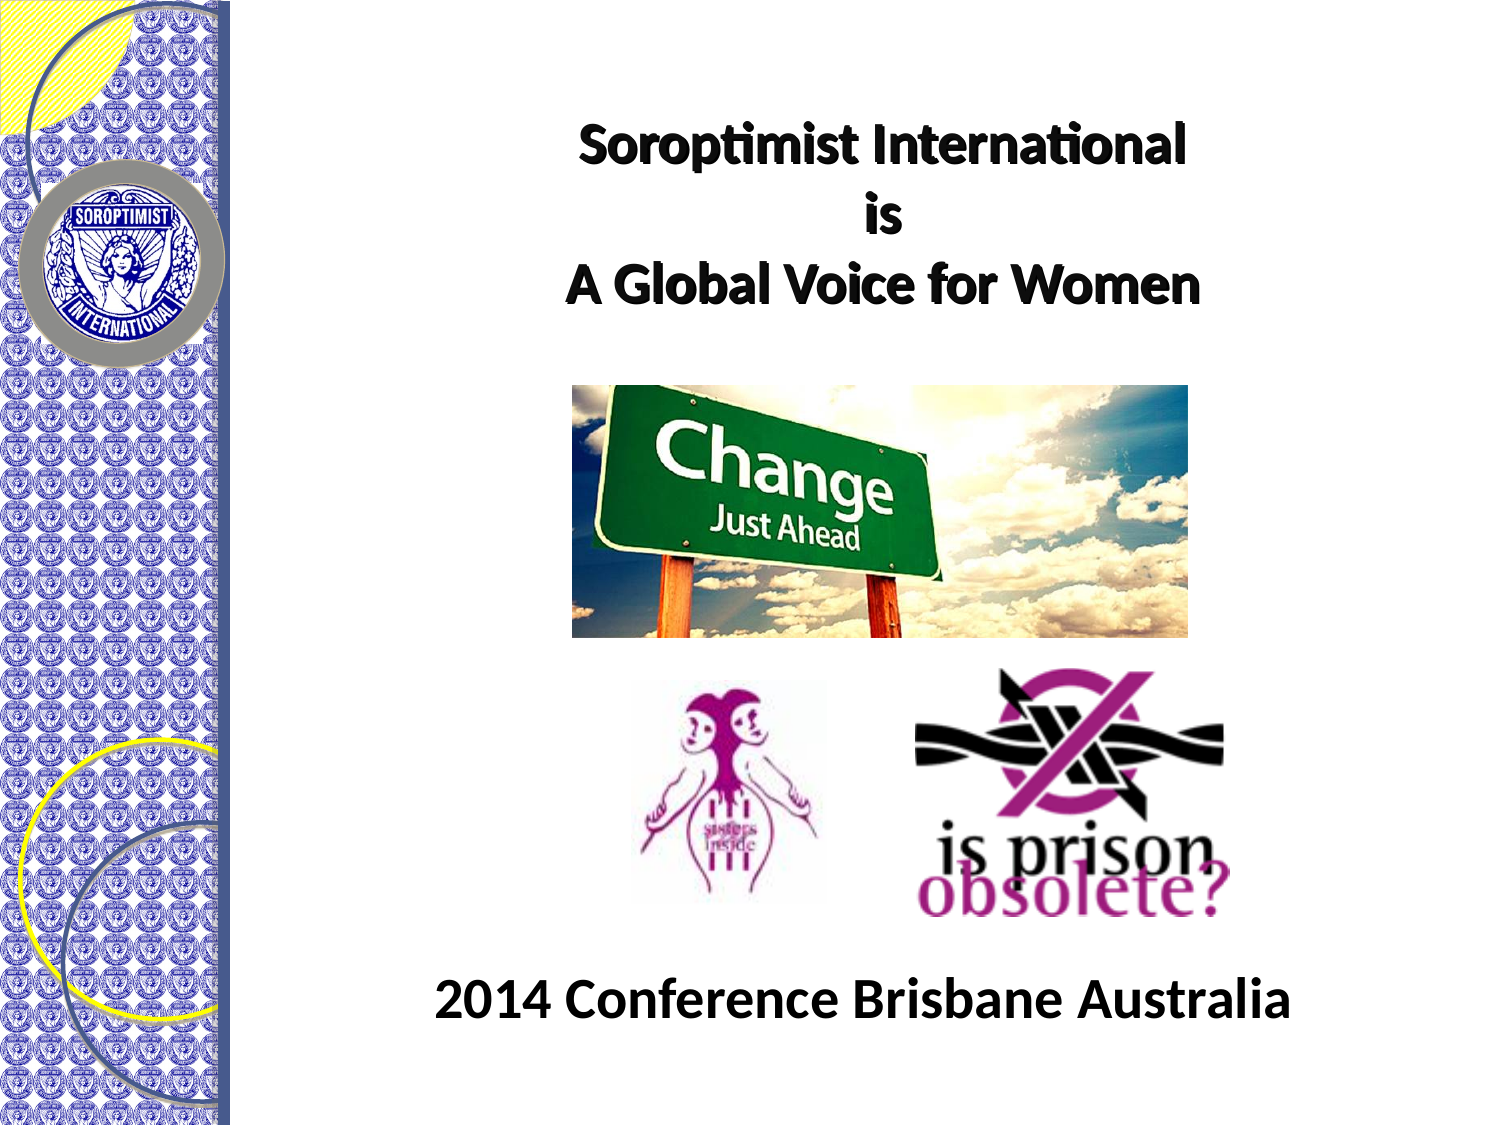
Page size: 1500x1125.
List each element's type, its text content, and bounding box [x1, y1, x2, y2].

picture [1, 1, 134, 134]
picture [32, 16, 133, 130]
picture [631, 680, 827, 905]
title Soroptimist International is A Global Voice for Women [265, 90, 1500, 398]
picture [23, 747, 212, 972]
picture [572, 385, 1188, 638]
picture [136, 0, 212, 8]
text_box 2014 Conference Brisbane Australia [419, 952, 1308, 1038]
picture [70, 996, 212, 1099]
picture [66, 830, 212, 1016]
picture [31, 11, 212, 207]
picture [915, 668, 1230, 917]
picture [0, 134, 218, 1125]
picture [44, 187, 198, 342]
